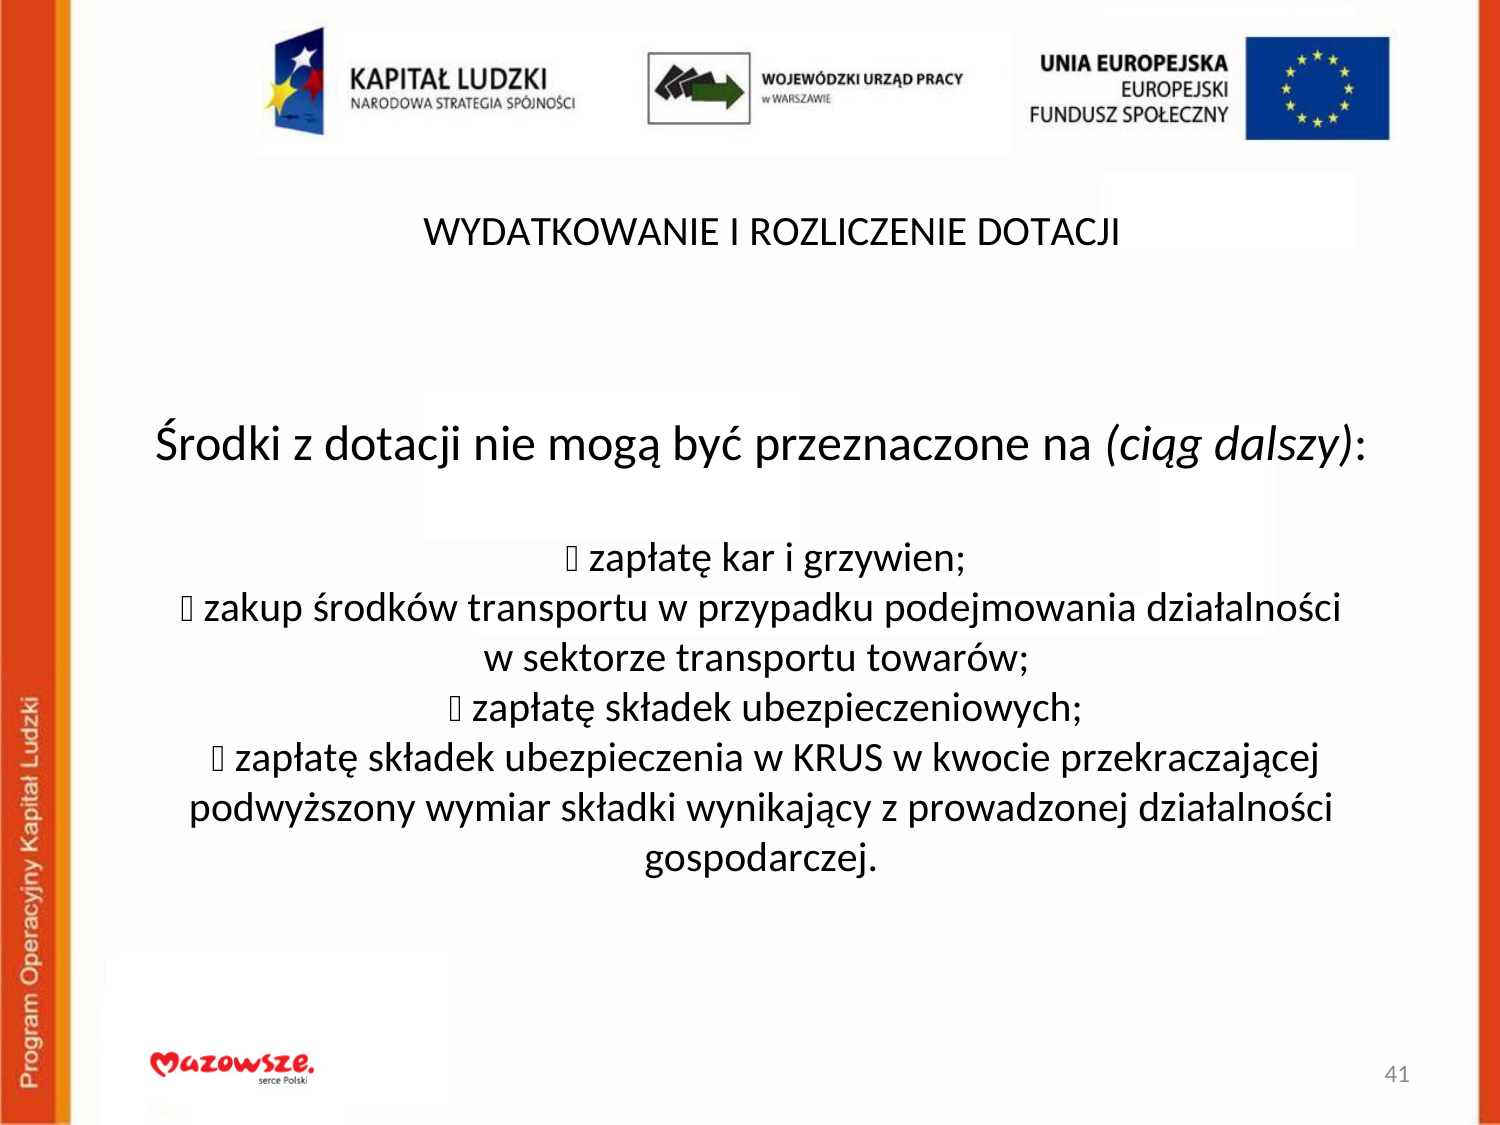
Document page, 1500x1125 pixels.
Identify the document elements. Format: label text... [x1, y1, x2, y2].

text_box WYDATKOWANIE I ROZLICZENIE DOTACJI [194, 196, 1351, 256]
title Środki z dotacji nie mogą być przeznaczone na (ciąg dalszy):  zapłatę kar i grzywien;  zakup środków transportu w przypadku podejmowania działalności w sektorze transportu towarów;  zapłatę składek ubezpieczeniowych;  zapłatę składek ubezpieczenia w KRUS w kwocie przekraczającej podwyższony wymiar składki wynikający z prowadzonej działalności gospodarczej. [112, 278, 1411, 1012]
text_box <numer> [1074, 1042, 1426, 1103]
picture [0, 0, 1500, 1125]
